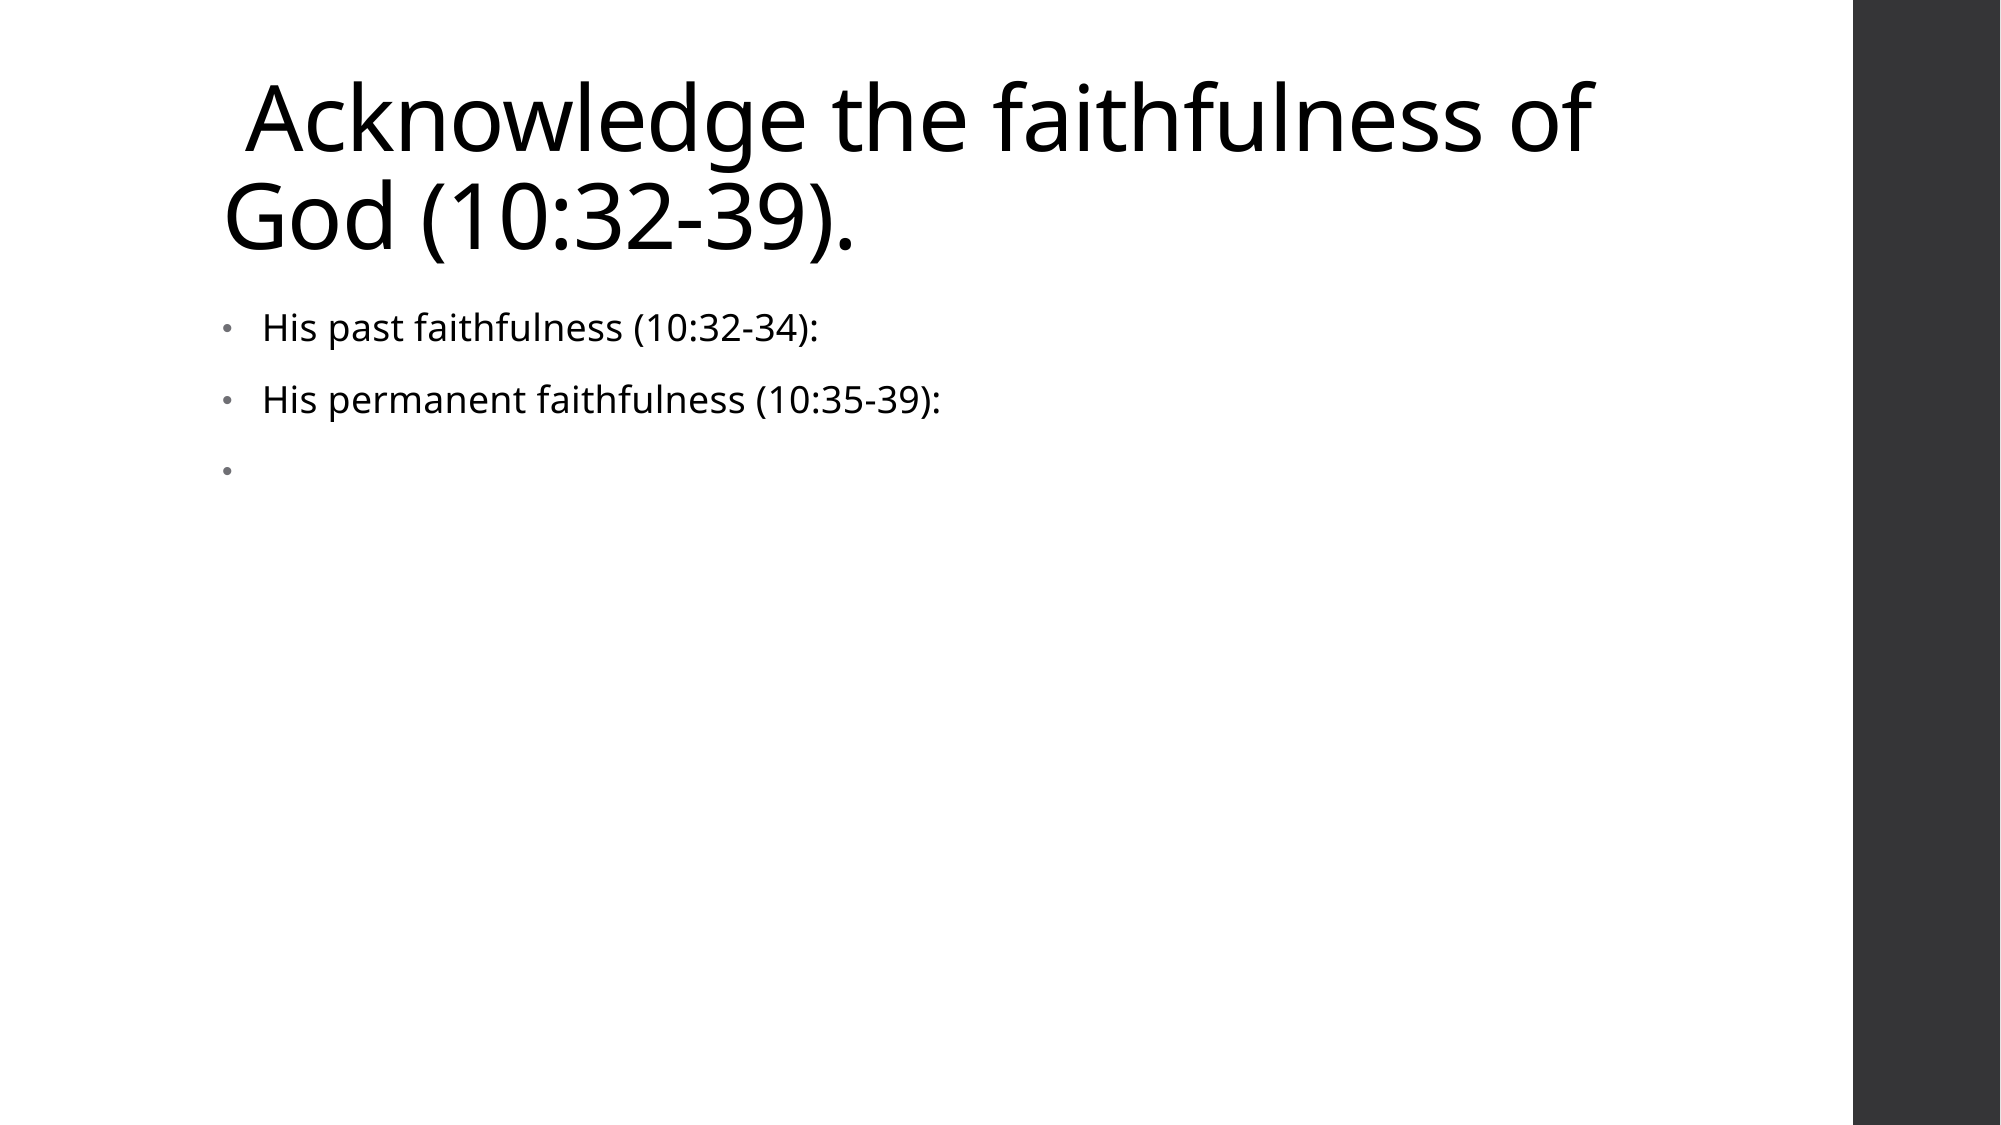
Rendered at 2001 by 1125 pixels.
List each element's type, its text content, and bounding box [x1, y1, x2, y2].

title Acknowledge the faithfulness of God (10:32-39). [206, 60, 1797, 278]
list His past faithfulness (10:32-34): His permanent faithfulness (10:35-39): [206, 299, 1617, 1014]
